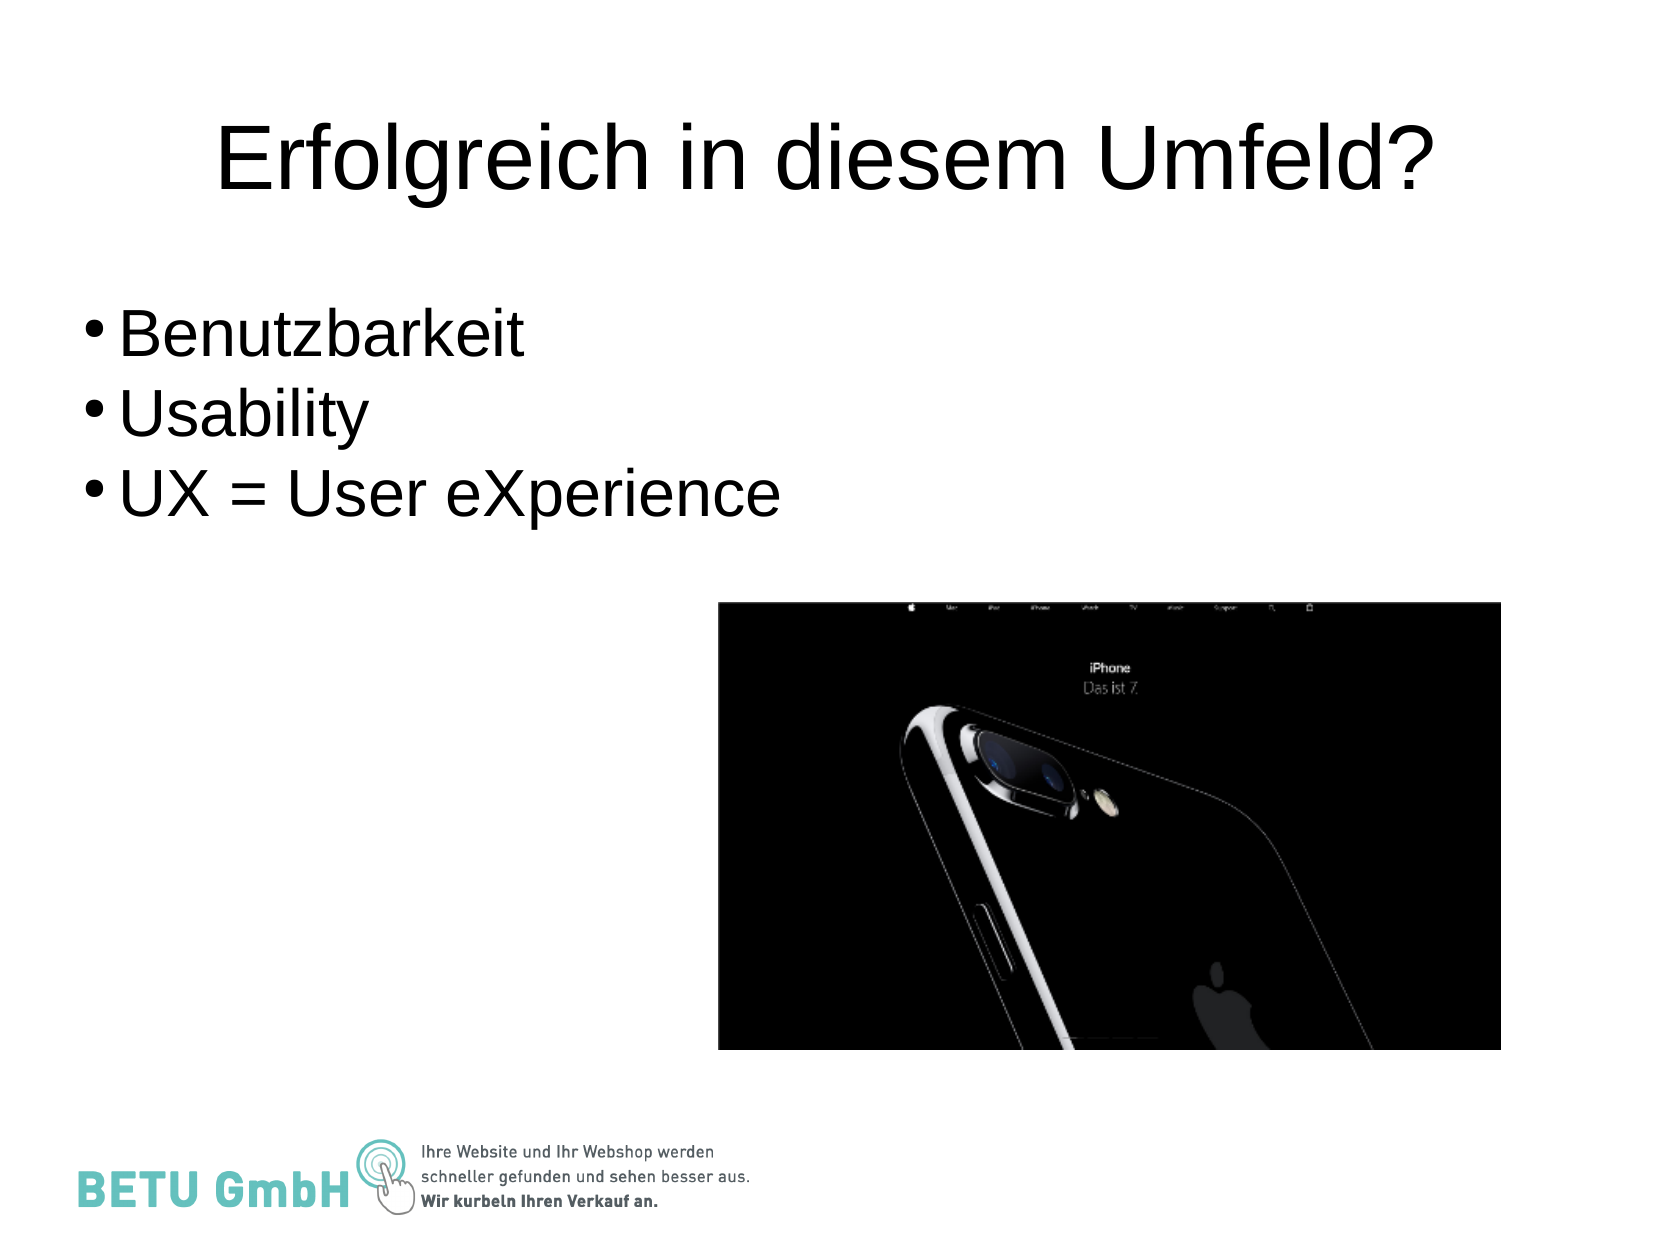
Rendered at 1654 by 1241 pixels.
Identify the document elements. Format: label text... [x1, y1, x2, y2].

text_box Benutzbarkeit Usability UX = User eXperience [82, 290, 1571, 1010]
picture [718, 602, 1501, 1050]
picture [70, 1138, 815, 1216]
text_box Erfolgreich in diesem Umfeld? [82, 49, 1571, 257]
